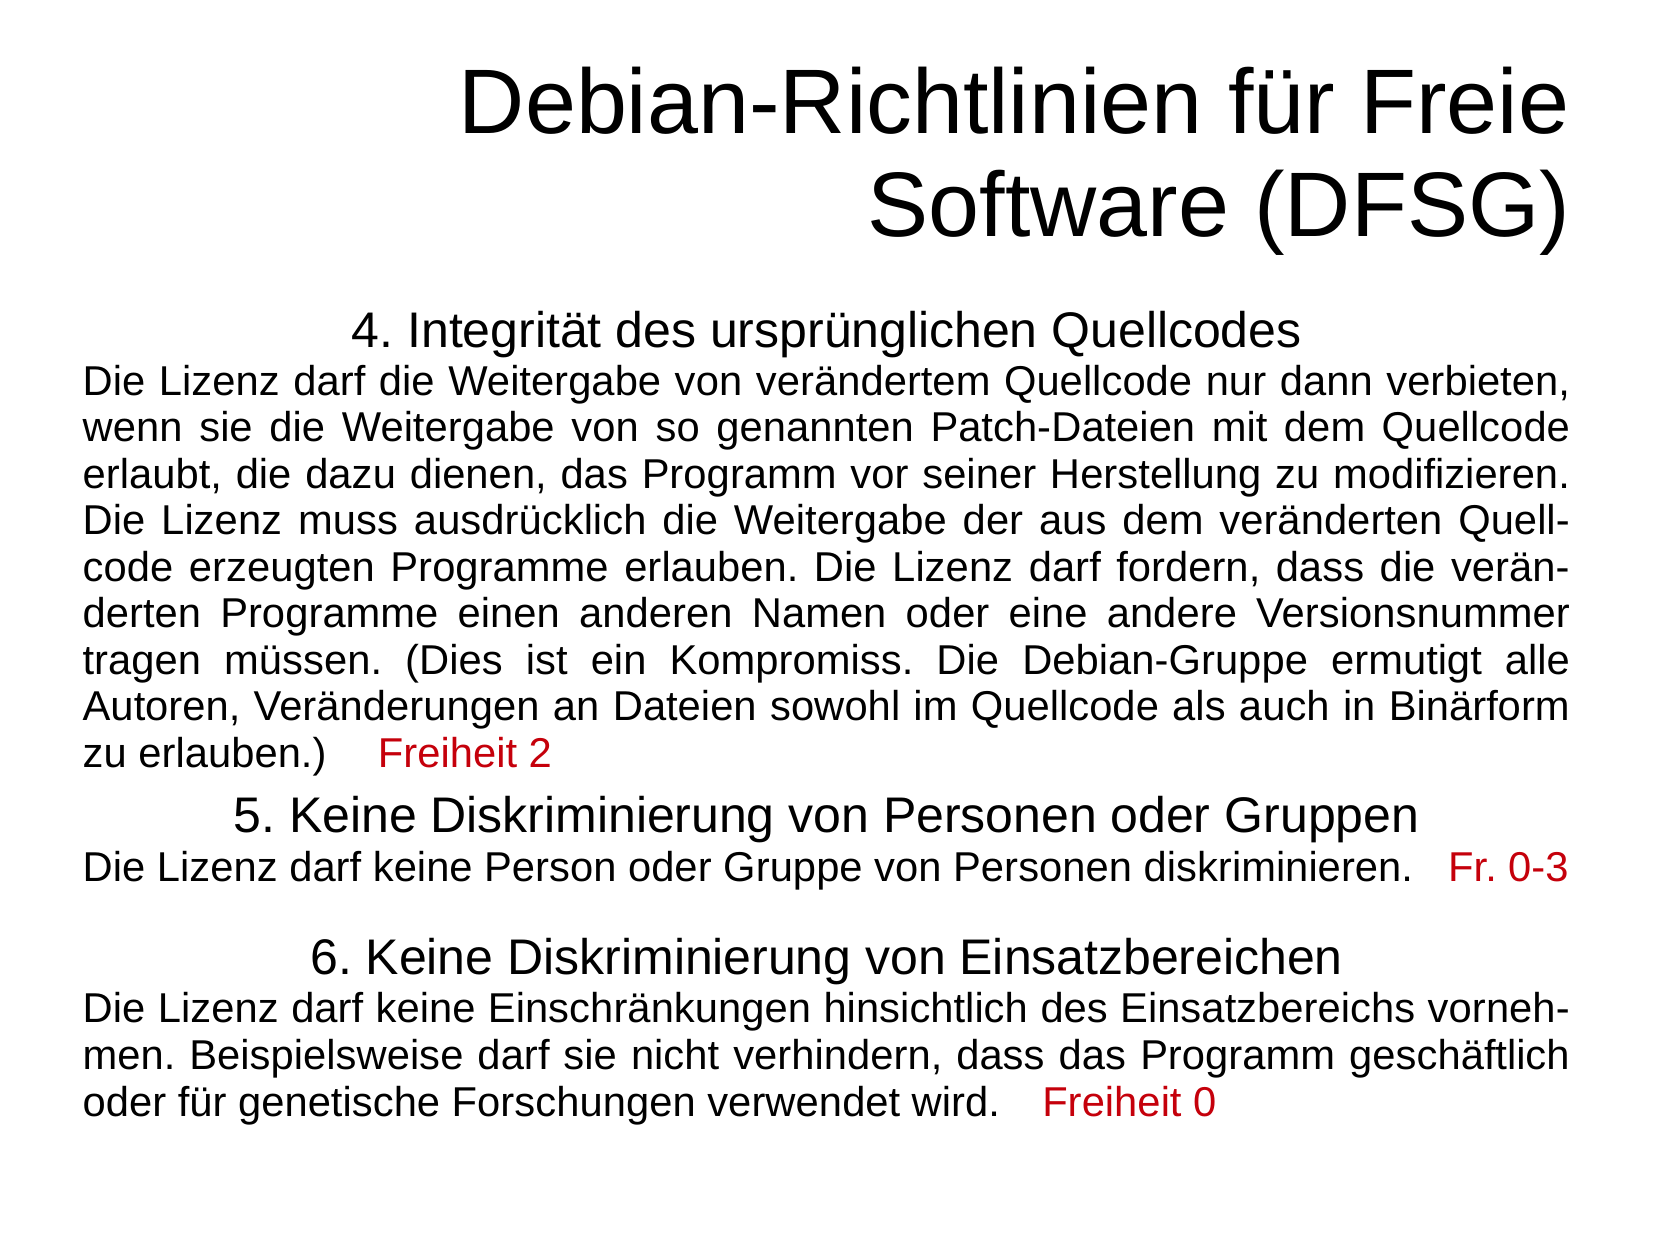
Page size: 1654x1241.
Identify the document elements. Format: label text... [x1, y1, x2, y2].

subtitle 4. Integrität des ursprünglichen Quellcodes Die Lizenz darf die Weitergabe von verändertem Quellcode nur dann verbieten, wenn sie die Weitergabe von so genannten Patch-Dateien mit dem Quellcode erlaubt, die dazu dienen, das Programm vor seiner Herstellung zu modifizieren. Die Lizenz muss ausdrücklich die Weitergabe der aus dem veränderten Quell-code erzeugten Programme erlauben. Die Lizenz darf fordern, dass die verän-derten Programme einen anderen Namen oder eine andere Versionsnummer tragen müssen. (Dies ist ein Kompromiss. Die Debian-Gruppe ermutigt alle Autoren, Veränderungen an Dateien sowohl im Quellcode als auch in Binärform zu erlauben.) Freiheit 2 5. Keine Diskriminierung von Personen oder Gruppen Die Lizenz darf keine Person oder Gruppe von Personen diskriminieren. Fr. 0-3 6. Keine Diskriminierung von Einsatzbereichen Die Lizenz darf keine Einschränkungen hinsichtlich des Einsatzbereichs vorneh-men. Beispielsweise darf sie nicht verhindern, dass das Programm geschäftlich oder für genetische Forschungen verwendet wird. Freiheit 0 [82, 287, 1571, 1111]
title Debian-Richtlinien für Freie Software (DFSG) [82, 50, 1571, 256]
